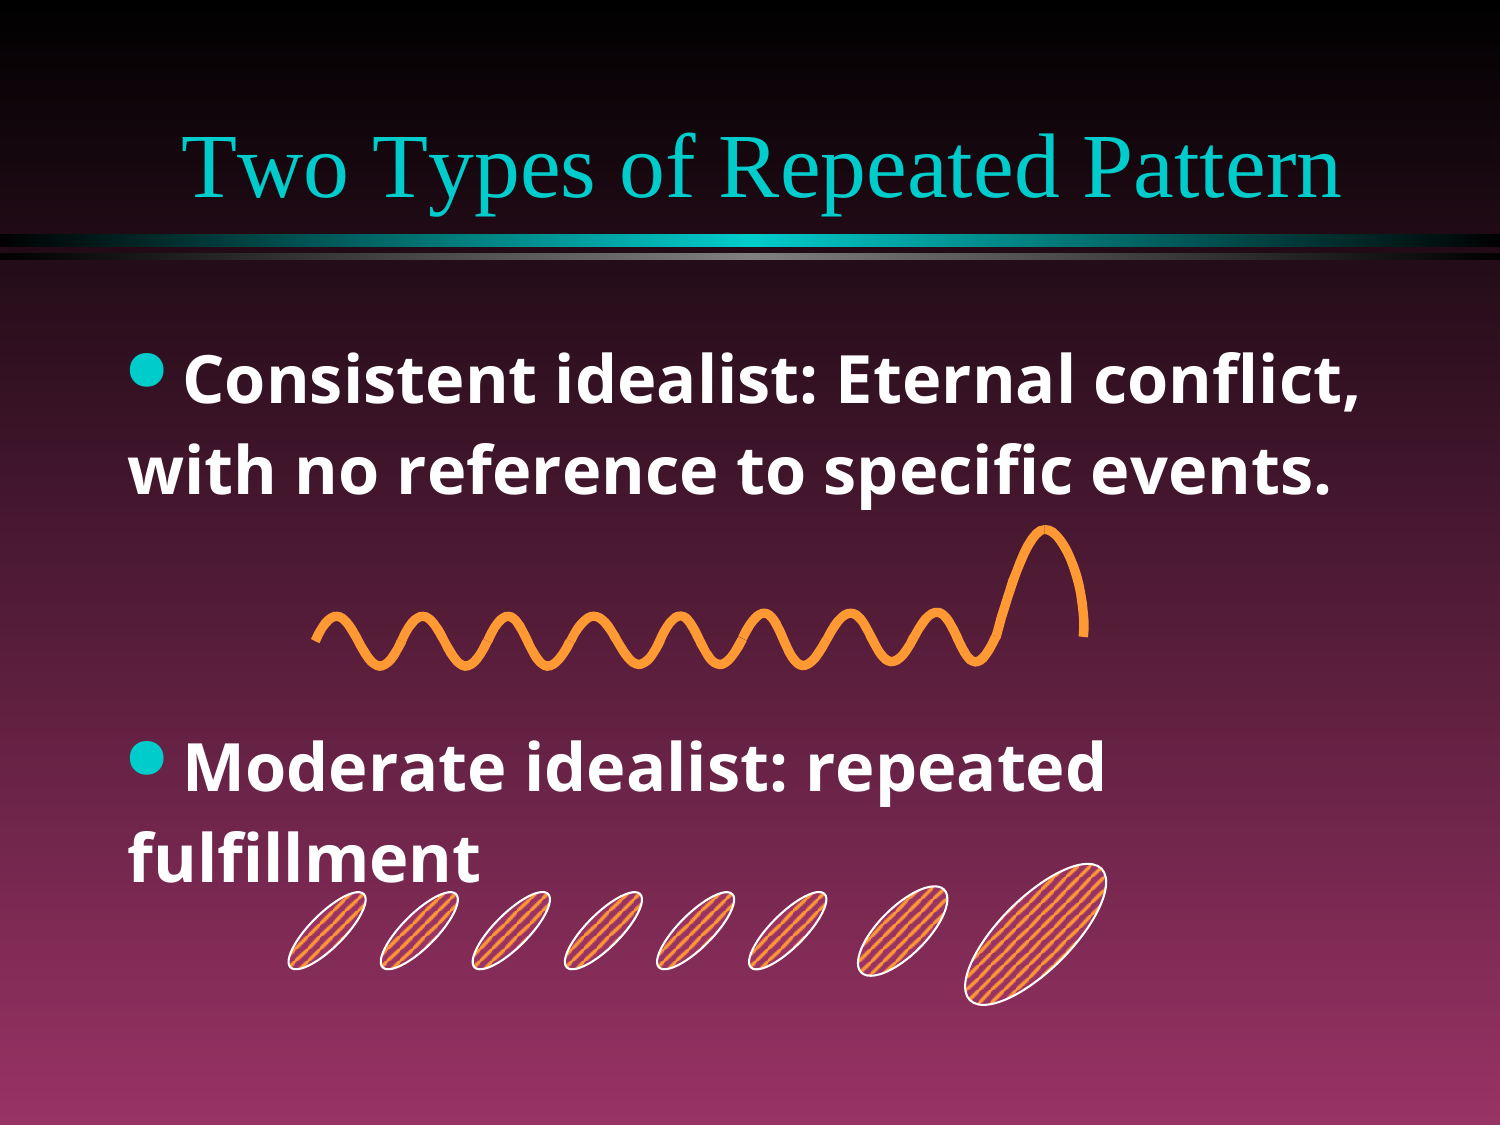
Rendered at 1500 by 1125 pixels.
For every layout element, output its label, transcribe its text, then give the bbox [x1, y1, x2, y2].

text_box [310, 524, 1089, 671]
text_box [564, 892, 642, 970]
text_box [380, 892, 458, 970]
text_box [749, 892, 827, 970]
text_box [857, 886, 948, 976]
text_box Consistent idealist: Eternal conflict, with no reference to specific events. [112, 324, 1413, 522]
title Two Types of Repeated Pattern [39, 37, 1487, 225]
text_box [472, 892, 550, 970]
text_box [288, 892, 366, 970]
text_box [965, 863, 1107, 1005]
text_box [657, 892, 735, 970]
text_box Moderate idealist: repeated fulfillment [112, 712, 1326, 910]
